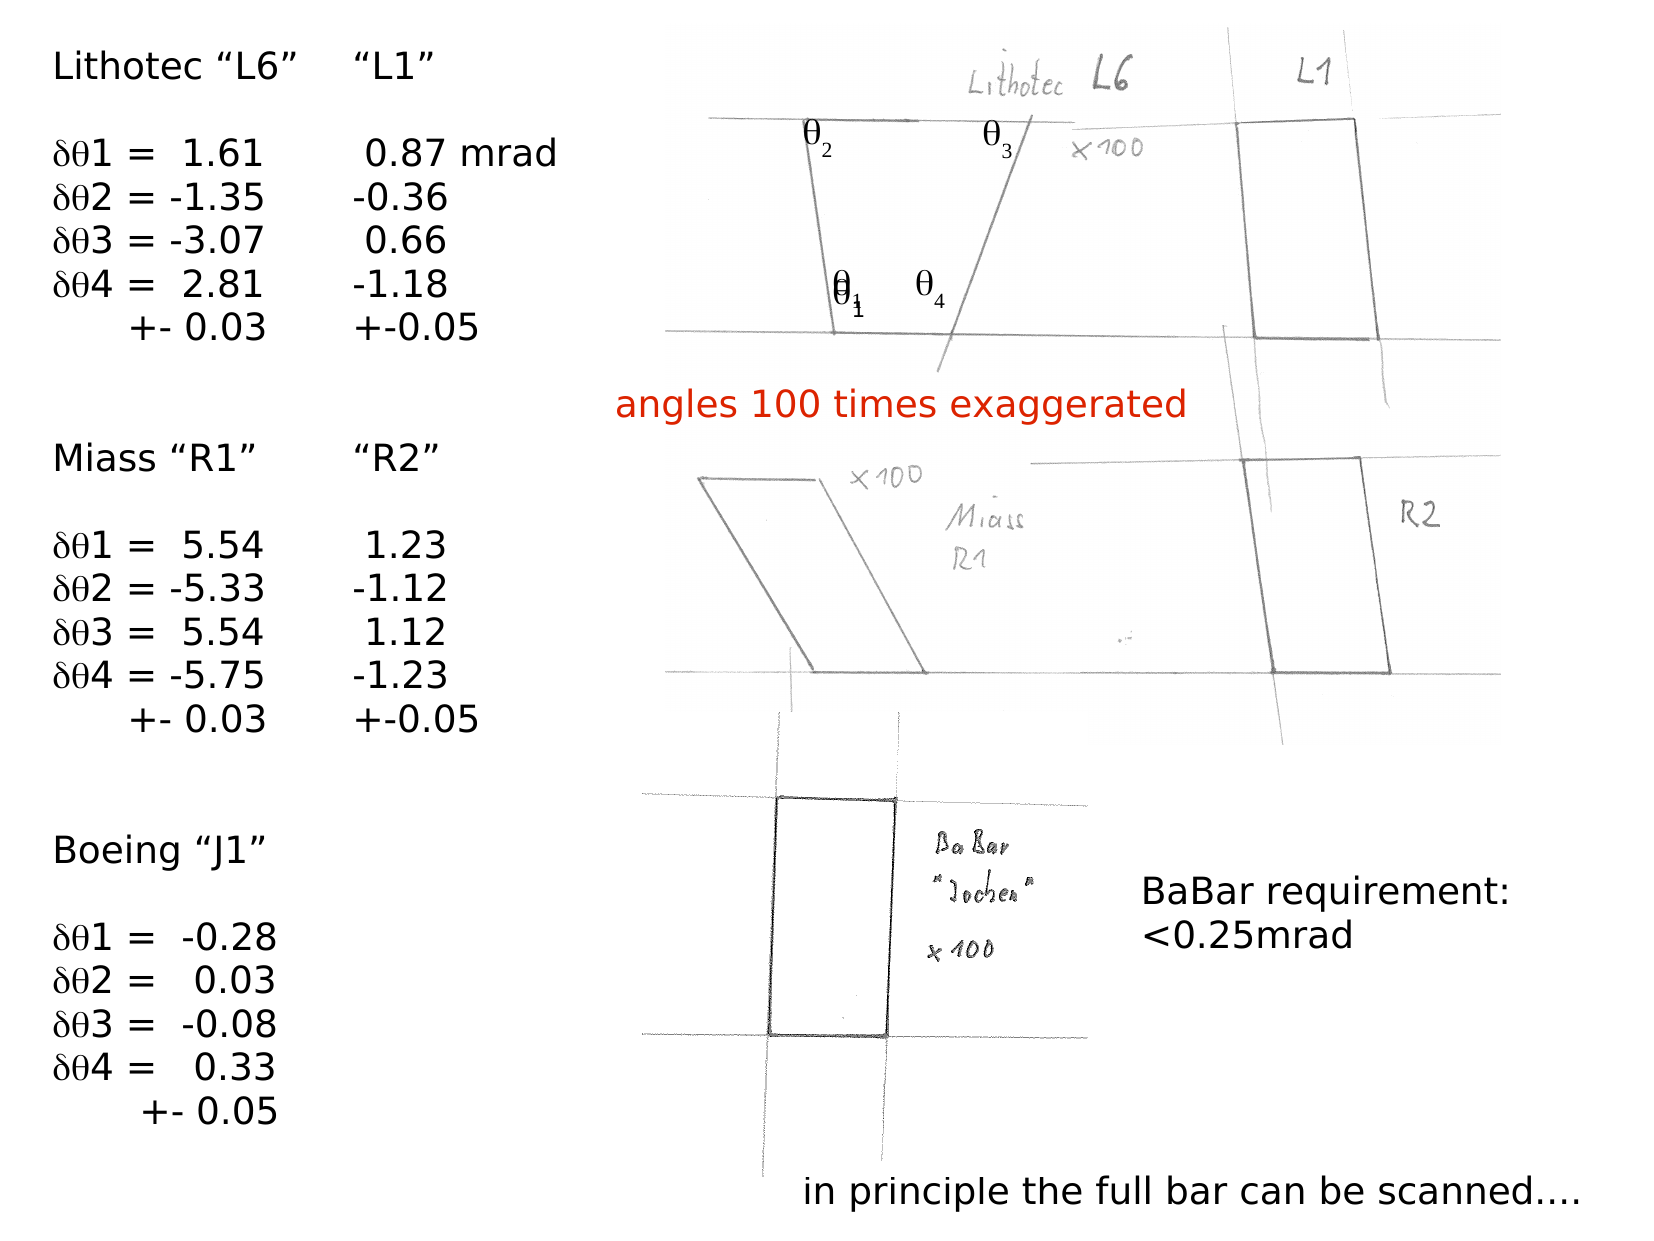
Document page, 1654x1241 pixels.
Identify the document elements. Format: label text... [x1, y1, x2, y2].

text_box q1 [817, 262, 878, 334]
picture [642, 23, 1501, 1177]
text_box q2 [787, 111, 848, 183]
text_box Lithotec “L6” “L1” dq1 = 1.61 0.87 mrad dq2 = -1.35 -0.36 dq3 = -3.07 0.66 dq4 = 2.81 -1.18 +- 0.03 +-0.05 Miass “R1” “R2” dq1 = 5.54 1.23 dq2 = -5.33 -1.12 dq3 = 5.54 1.12 dq4 = -5.75 -1.23 +- 0.03 +-0.05 Boeing “J1” dq1 = -0.28 dq2 = 0.03 dq3 = -0.08 dq4 = 0.33 +- 0.05 [37, 37, 570, 1207]
text_box q4 [900, 262, 961, 334]
text_box q3 [967, 112, 1028, 184]
text_box in principle the full bar can be scanned.... [787, 1162, 1582, 1221]
text_box BaBar requirement: <0.25mrad [1126, 862, 1519, 965]
text_box angles 100 times exaggerated [600, 375, 1426, 434]
